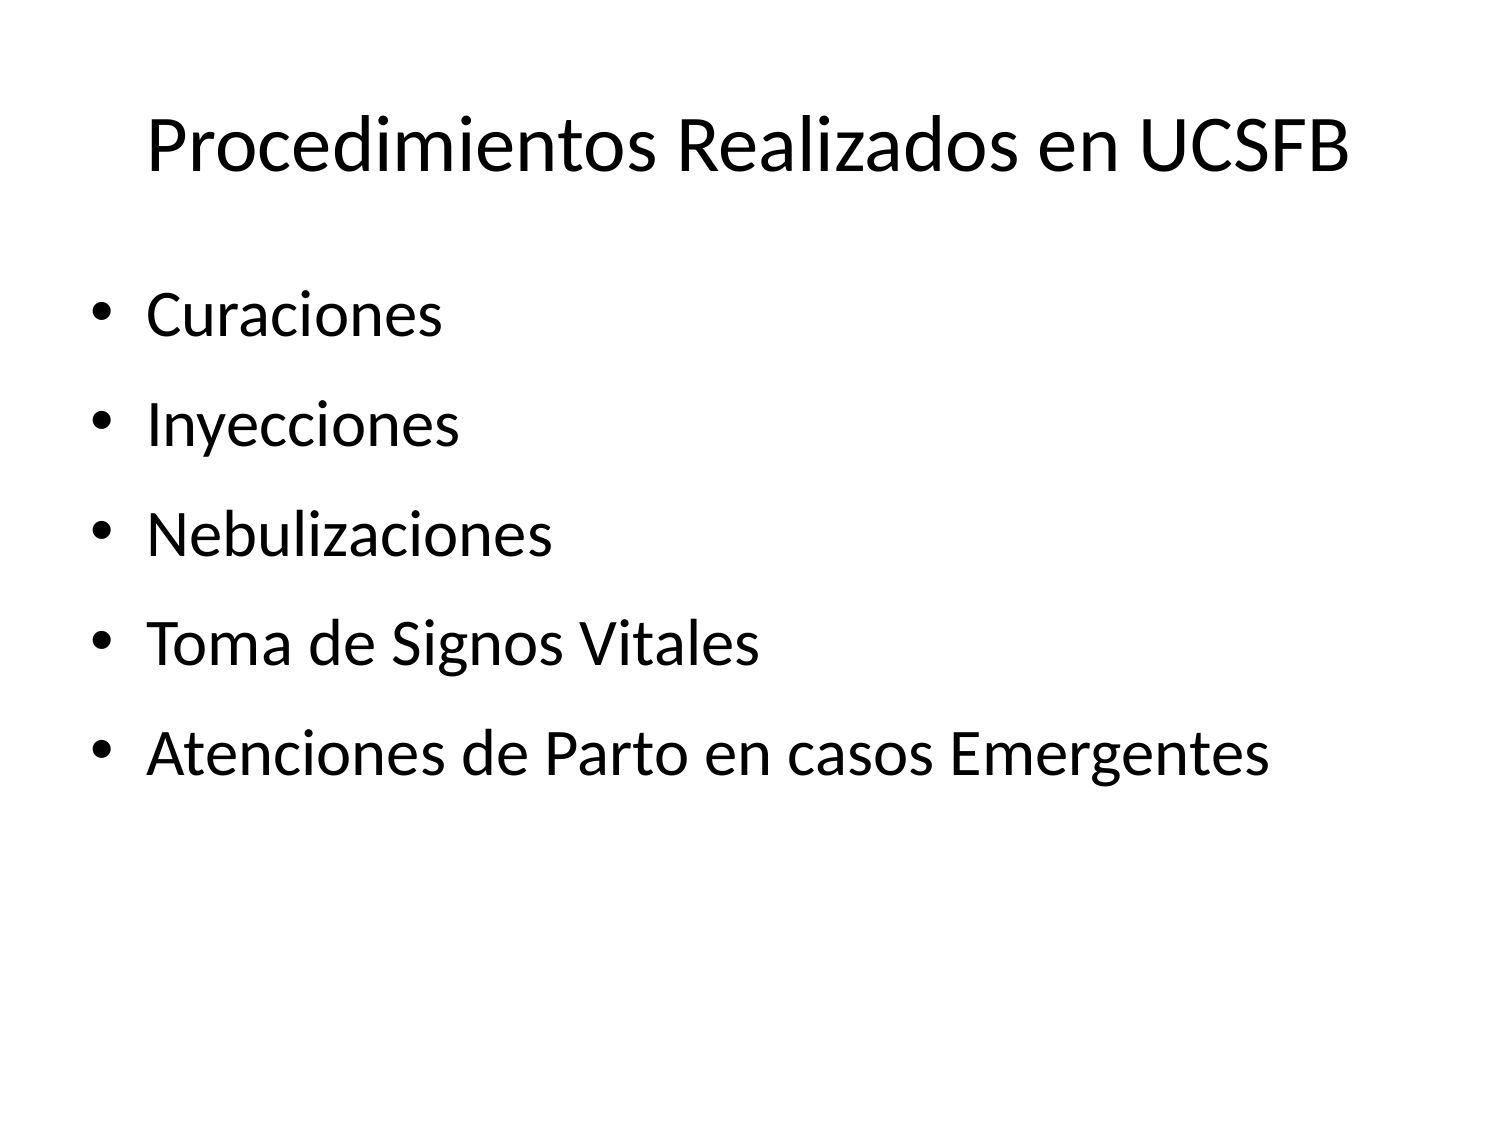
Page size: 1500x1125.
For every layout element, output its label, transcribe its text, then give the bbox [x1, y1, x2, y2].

title Procedimientos Realizados en UCSFB [75, 45, 1425, 233]
list Curaciones Inyecciones Nebulizaciones Toma de Signos Vitales Atenciones de Parto en casos Emergentes [75, 262, 1425, 1005]
